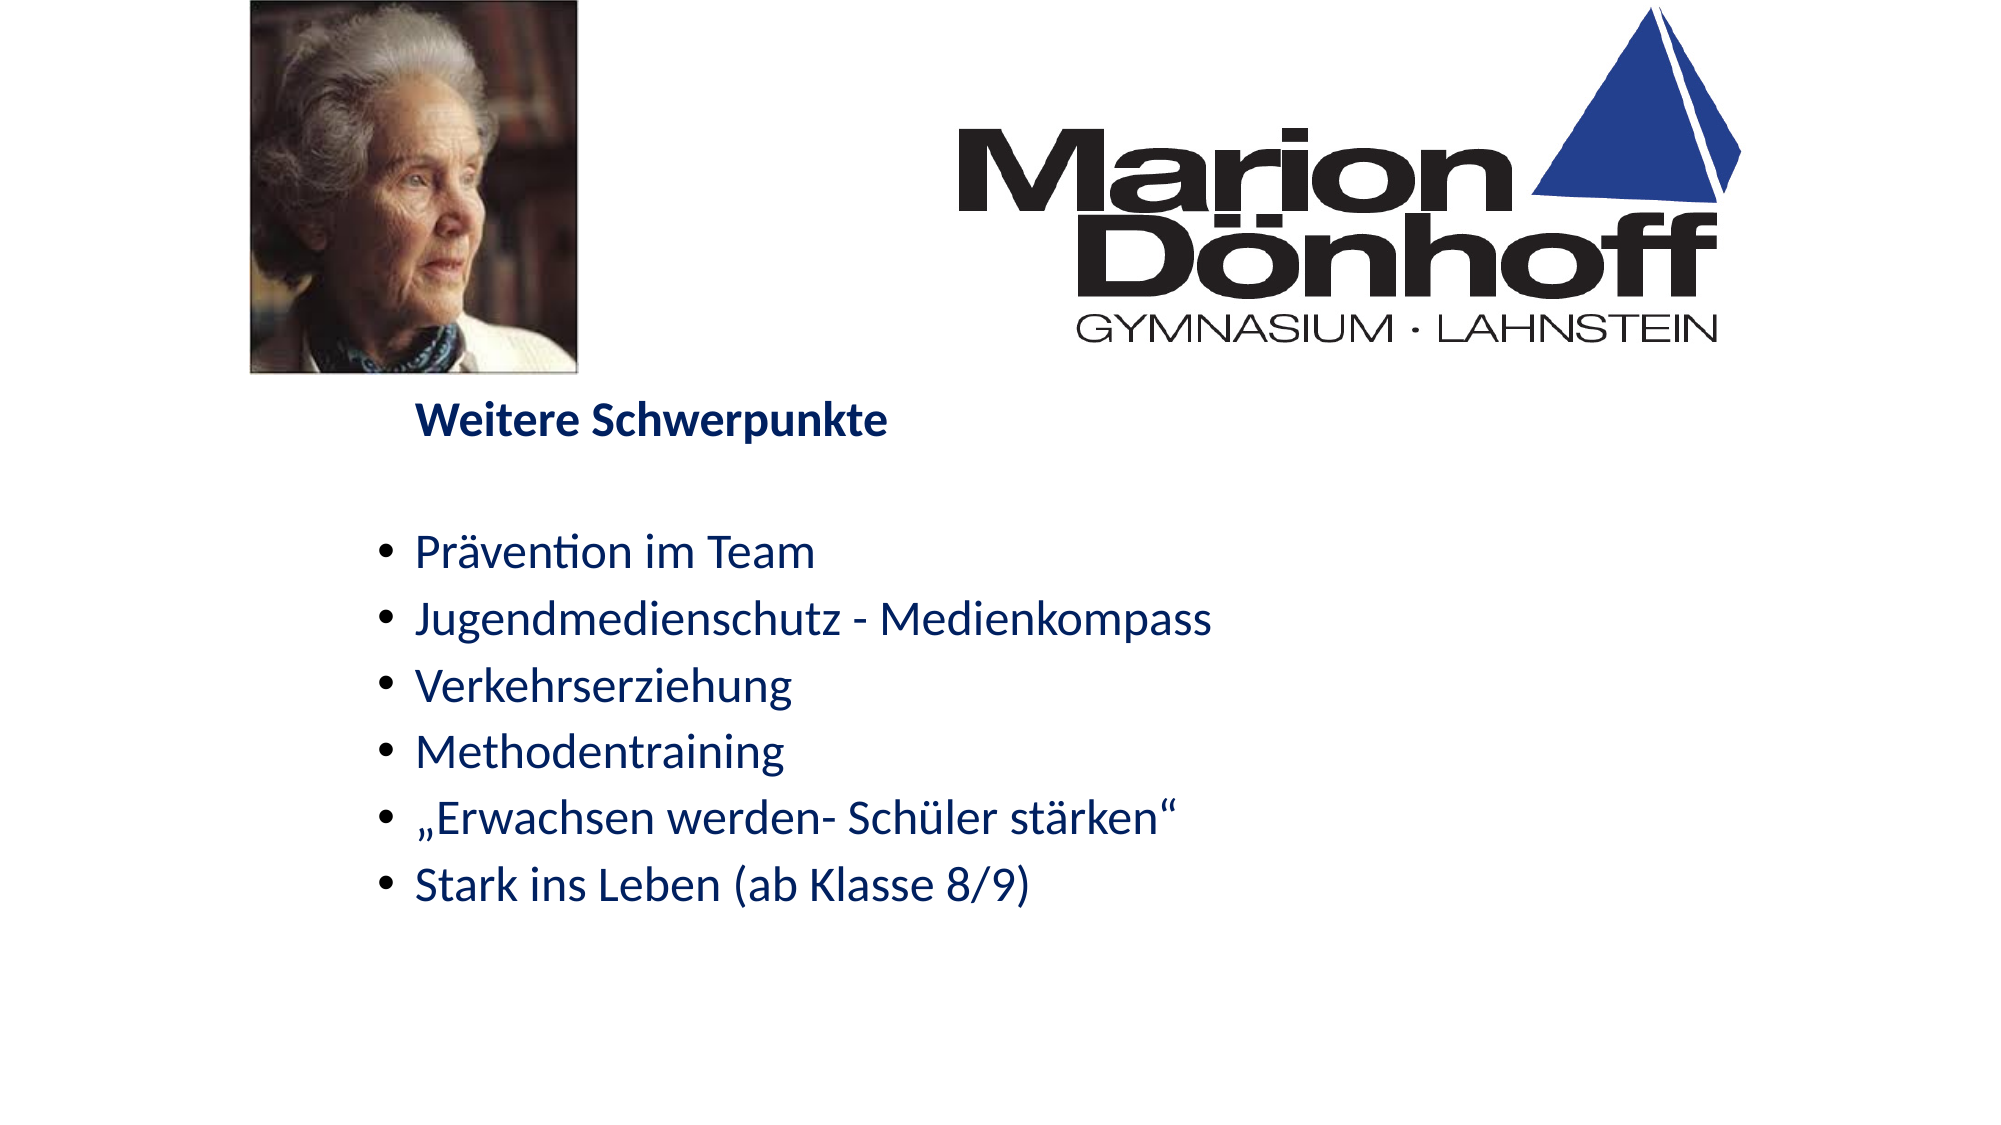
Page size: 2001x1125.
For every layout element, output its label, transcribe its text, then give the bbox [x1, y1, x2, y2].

list Weitere Schwerpunkte Prävention im Team Jugendmedienschutz - Medienkompass Verkehrserziehung Methodentraining „Erwachsen werden- Schüler stärken“ Stark ins Leben (ab Klasse 8/9) [362, 385, 1638, 1125]
picture [946, 0, 1750, 351]
picture [249, 0, 579, 376]
